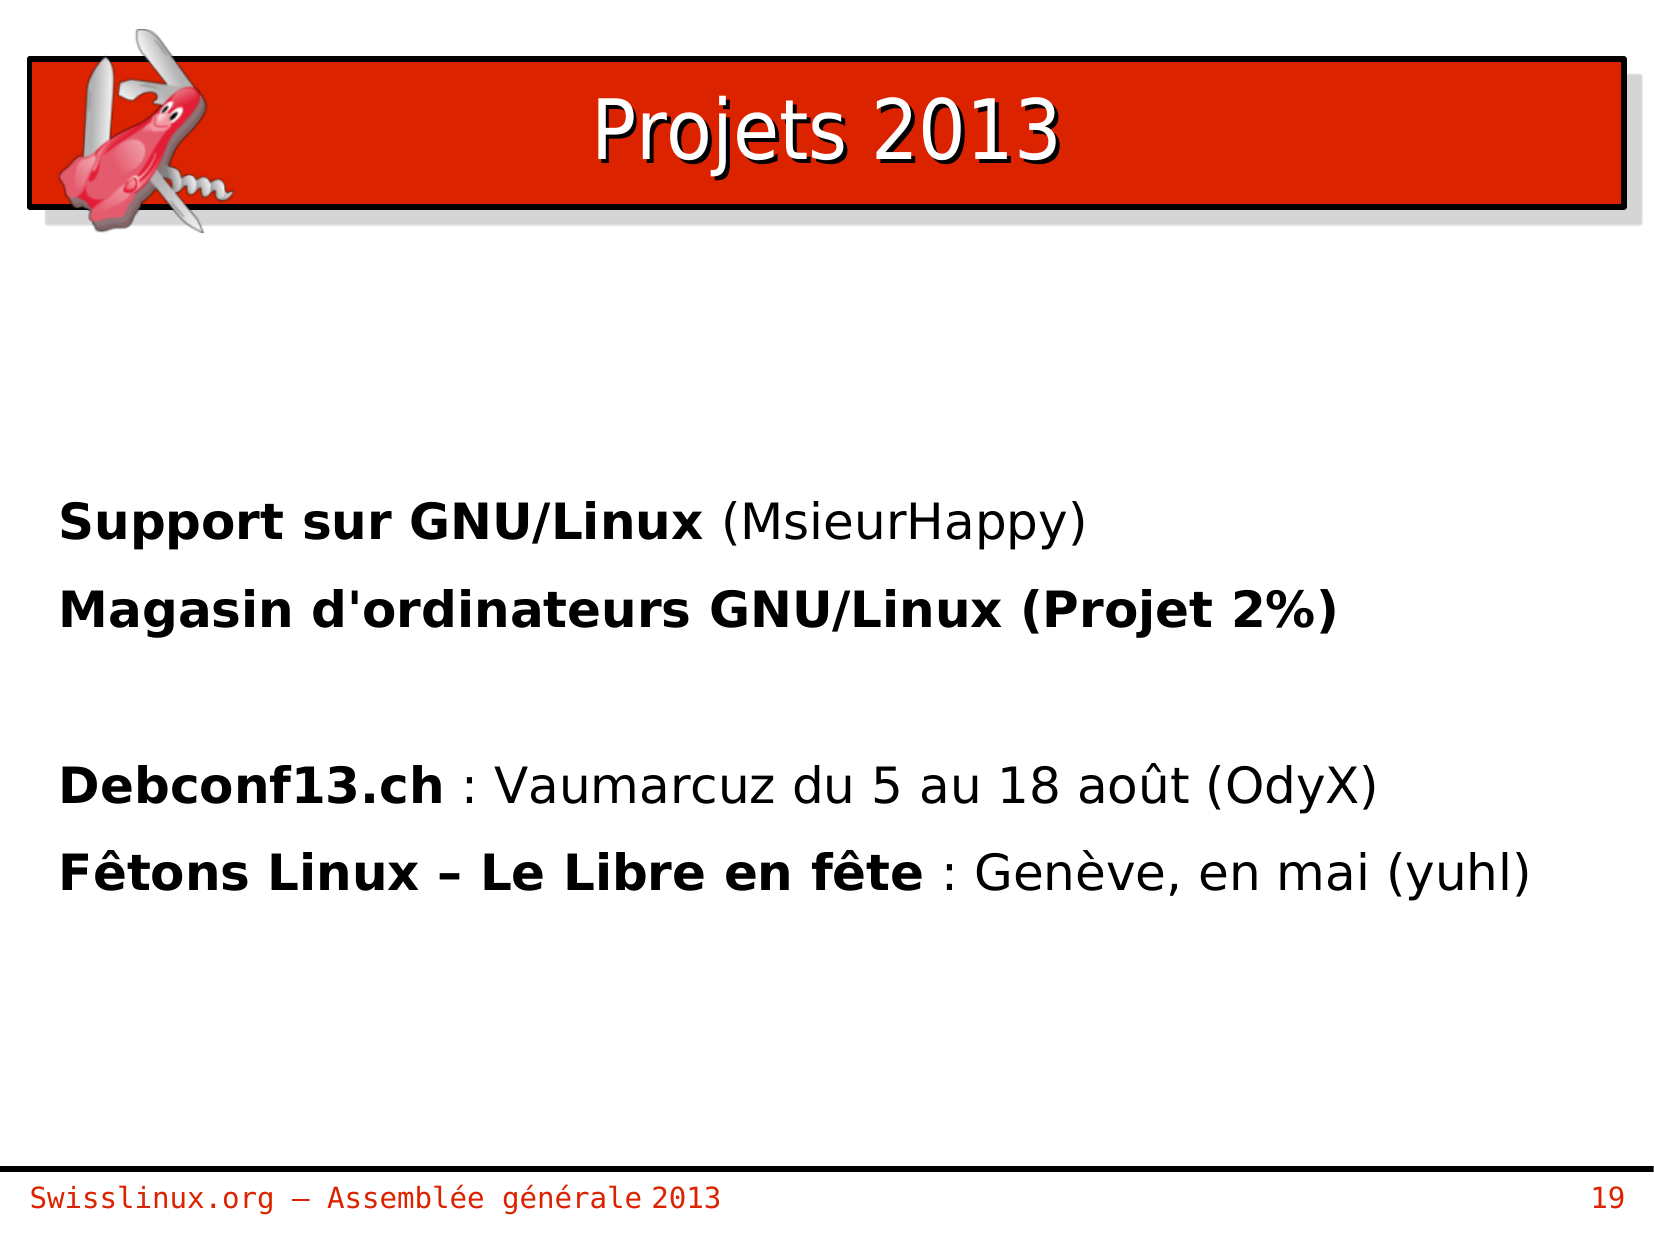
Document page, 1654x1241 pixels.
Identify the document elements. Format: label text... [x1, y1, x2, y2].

list Support sur GNU/Linux (MsieurHappy) Magasin d'ordinateurs GNU/Linux (Projet 2%) Debconf13.ch : Vaumarcuz du 5 au 18 août (OdyX) Fêtons Linux – Le Libre en fête : Genève, en mai (yuhl) [59, 218, 1548, 1071]
picture [59, 29, 234, 82]
title Projets 2013 [35, 82, 1619, 180]
picture [59, 180, 234, 218]
